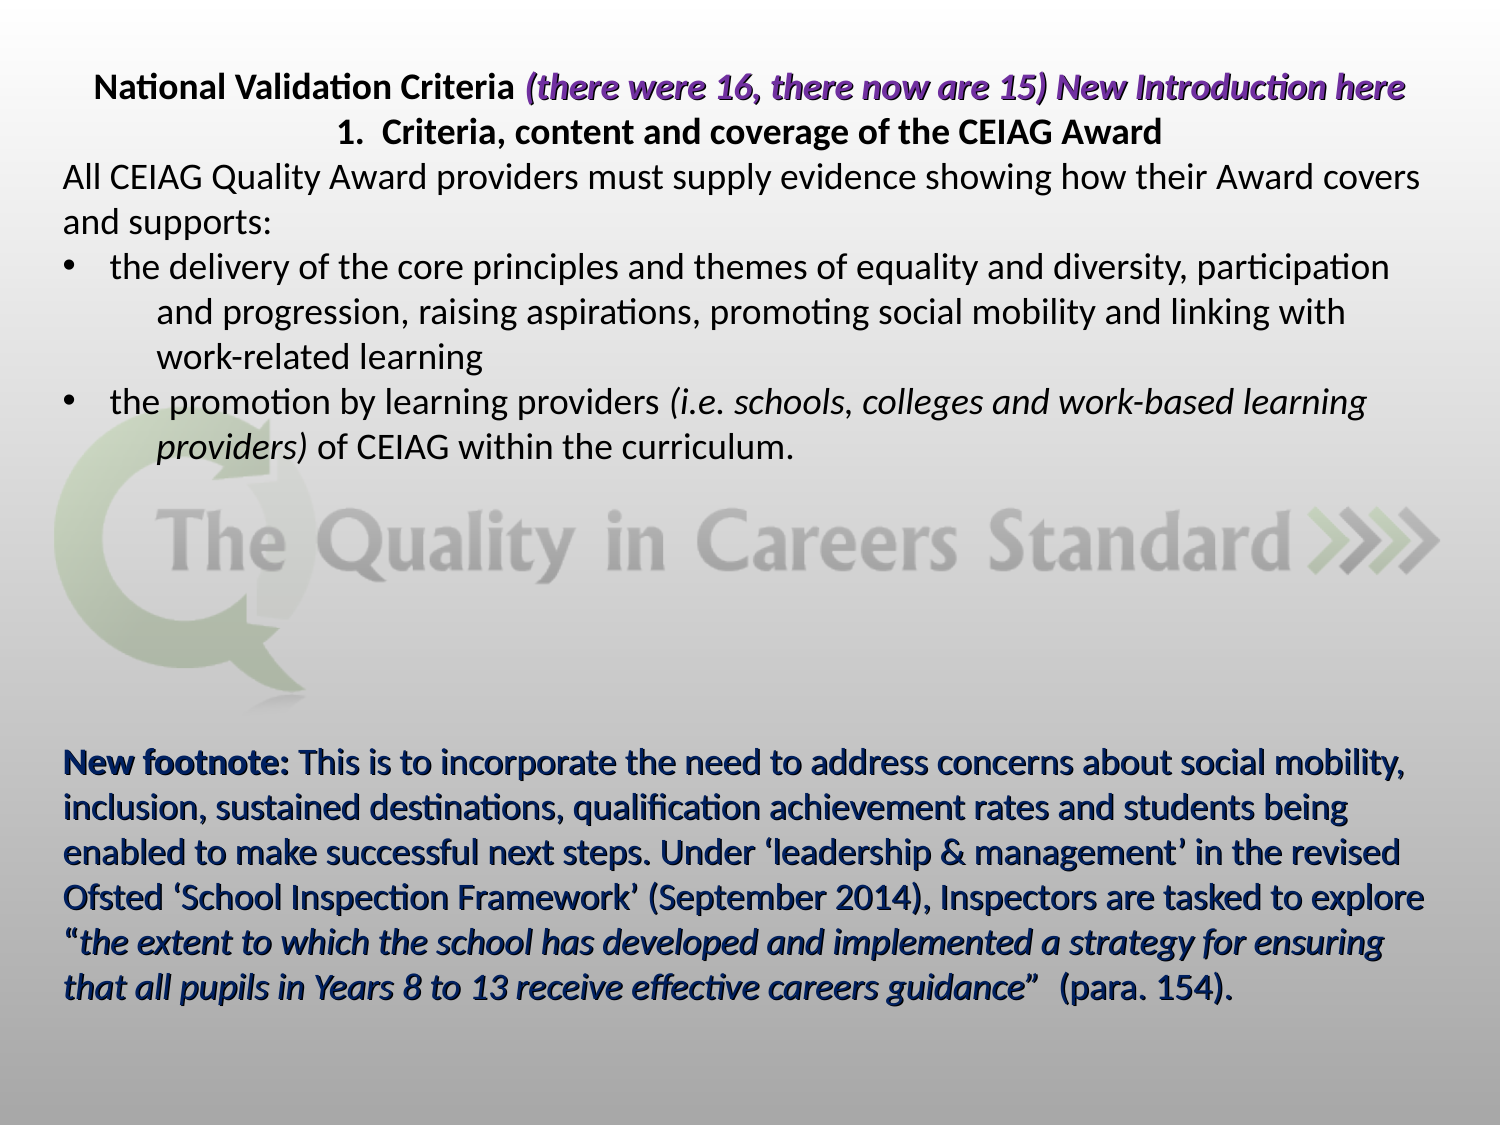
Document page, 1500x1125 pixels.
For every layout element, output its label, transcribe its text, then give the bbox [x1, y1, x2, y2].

picture [0, 0, 1500, 1125]
text_box National Validation Criteria (there were 16, there now are 15) New Introduction here 1. Criteria, content and coverage of the CEIAG Award All CEIAG Quality Award providers must supply evidence showing how their Award covers and supports: the delivery of the core principles and themes of equality and diversity, participation and progression, raising aspirations, promoting social mobility and linking with work-related learning the promotion by learning providers (i.e. schools, colleges and work-based learning providers) of CEIAG within the curriculum. New footnote: This is to incorporate the need to address concerns about social mobility, inclusion, sustained destinations, qualification achievement rates and students being enabled to make successful next steps. Under ‘leadership & management’ in the revised Ofsted ‘School Inspection Framework’ (September 2014), Inspectors are tasked to explore “the extent to which the school has developed and implemented a strategy for ensuring that all pupils in Years 8 to 13 receive effective careers guidance” (para. 154). [48, 0, 1452, 1014]
